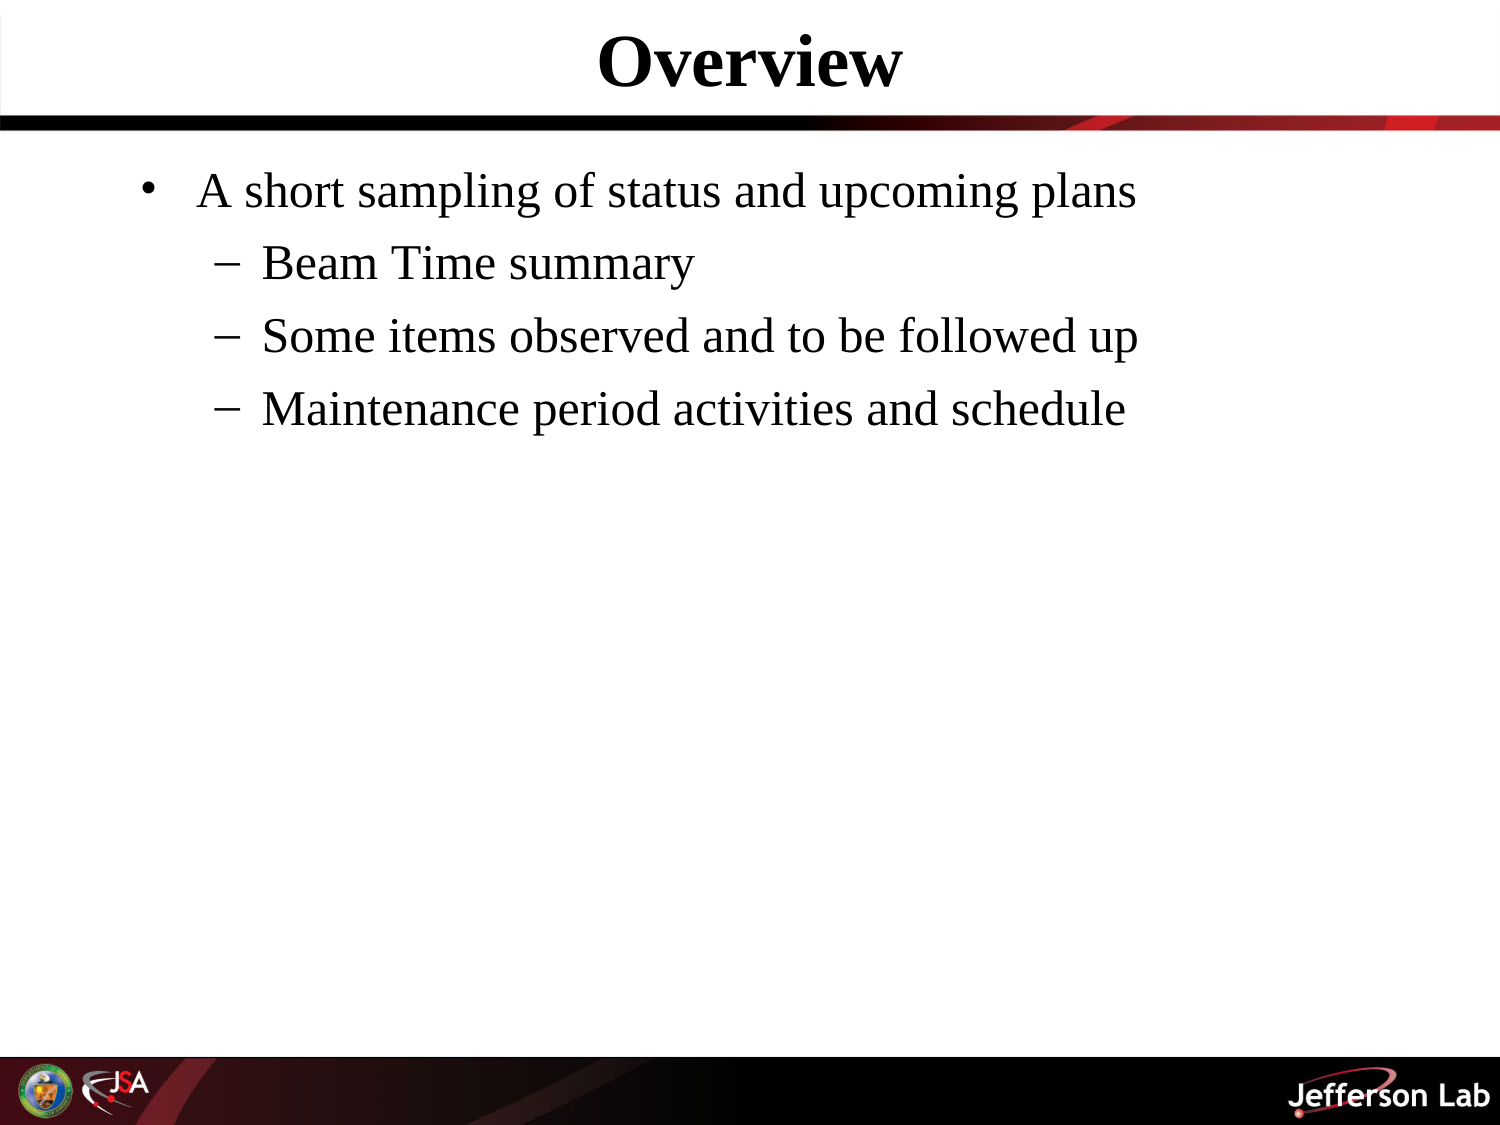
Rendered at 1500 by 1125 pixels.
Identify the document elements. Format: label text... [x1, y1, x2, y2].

picture [0, 0, 1500, 1125]
list A short sampling of status and upcoming plans Beam Time summary Some items observed and to be followed up Maintenance period activities and schedule [125, 149, 1401, 1041]
title Overview [112, 0, 1388, 113]
